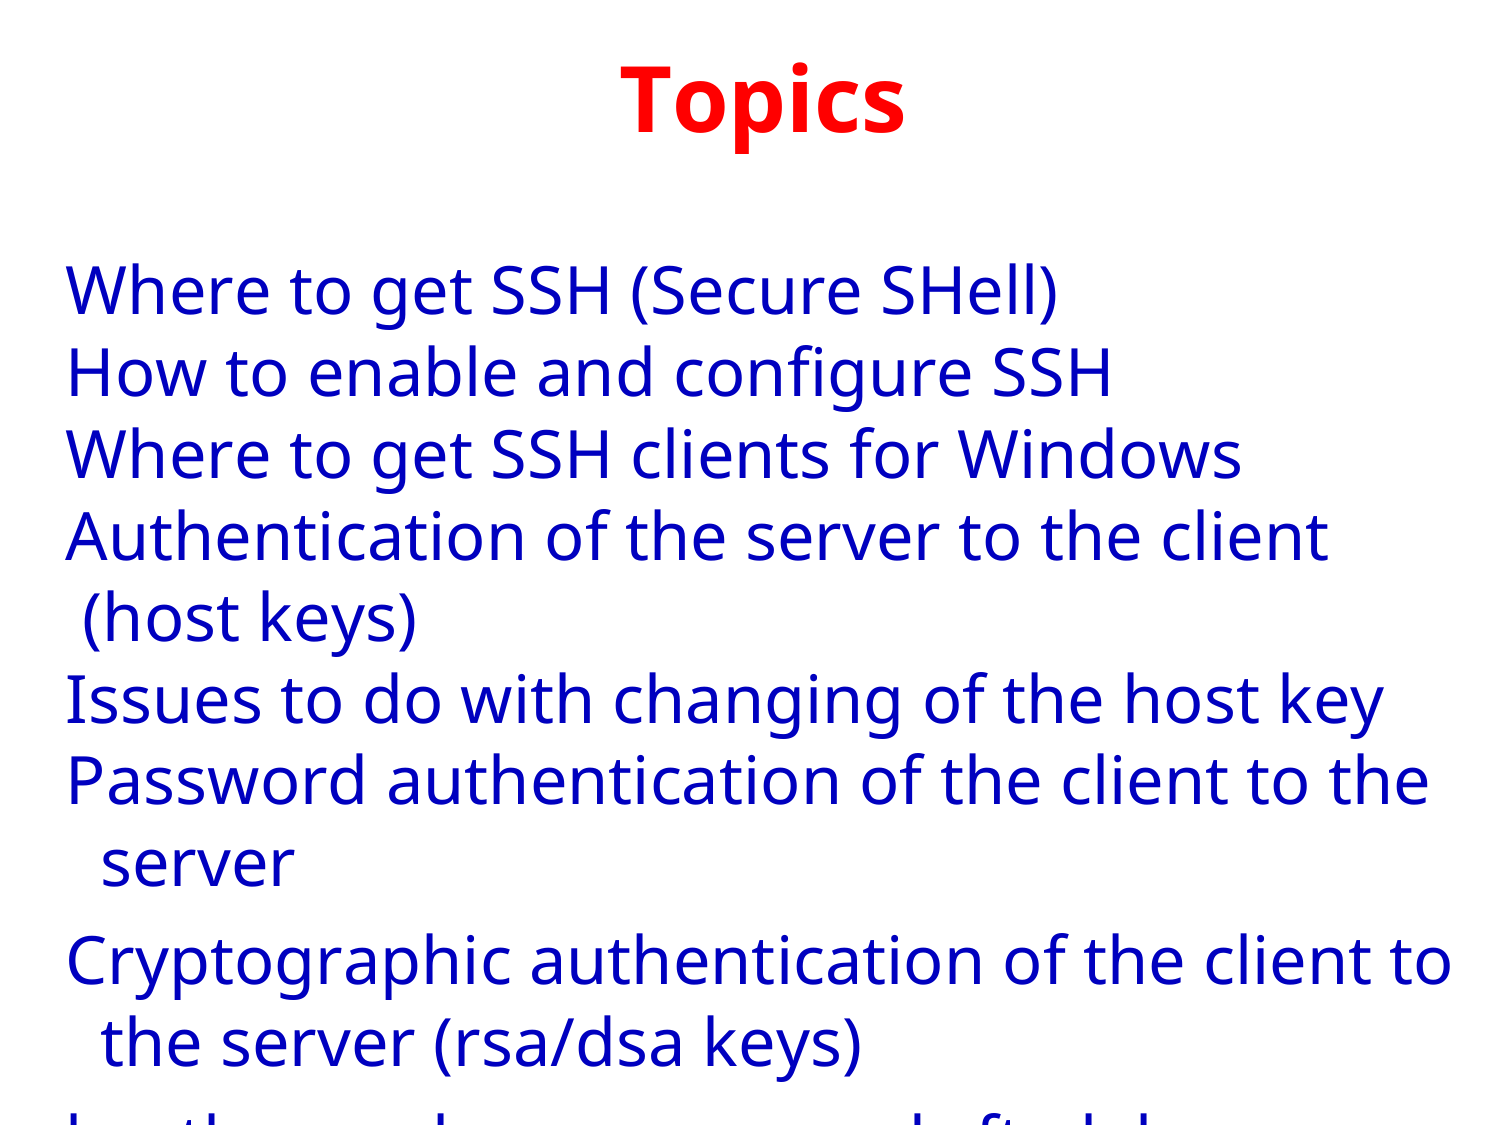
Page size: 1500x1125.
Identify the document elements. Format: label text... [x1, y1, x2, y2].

text_box Where to get SSH (Secure SHell) How to enable and configure SSH Where to get SSH clients for Windows Authentication of the server to the client (host keys) Issues to do with changing of the host key Password authentication of the client to the server Cryptographic authentication of the client to the server (rsa/dsa keys) hostkey exchange, scp, and sftp labs [48, 249, 1473, 1064]
title Topics [573, 34, 953, 145]
